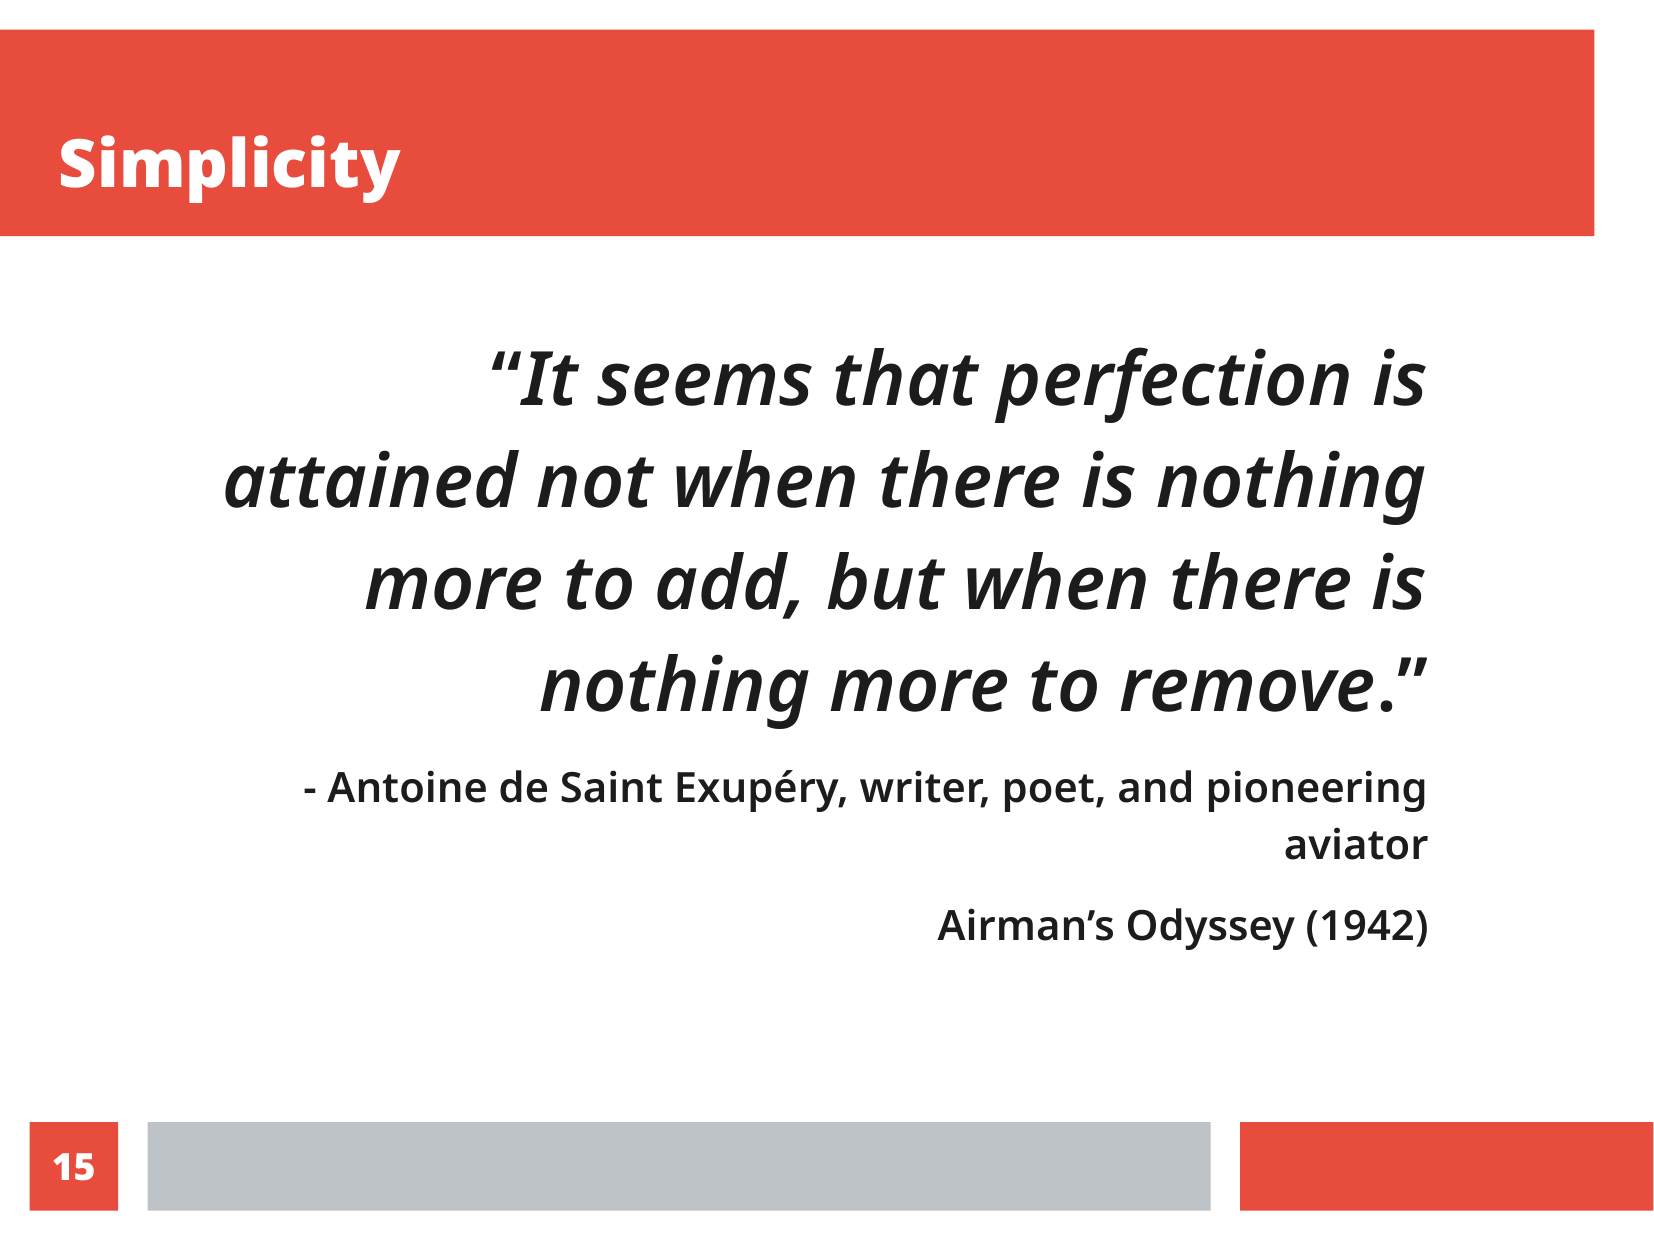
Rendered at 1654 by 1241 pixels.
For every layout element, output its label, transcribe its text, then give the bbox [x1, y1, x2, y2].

list “It seems that perfection is attained not when there is nothing more to add, but when there is nothing more to remove.” - Antoine de Saint Exupéry, writer, poet, and pioneering aviator Airman’s Odyssey (1942) [189, 324, 1429, 1093]
title Simplicity [59, 59, 1595, 207]
